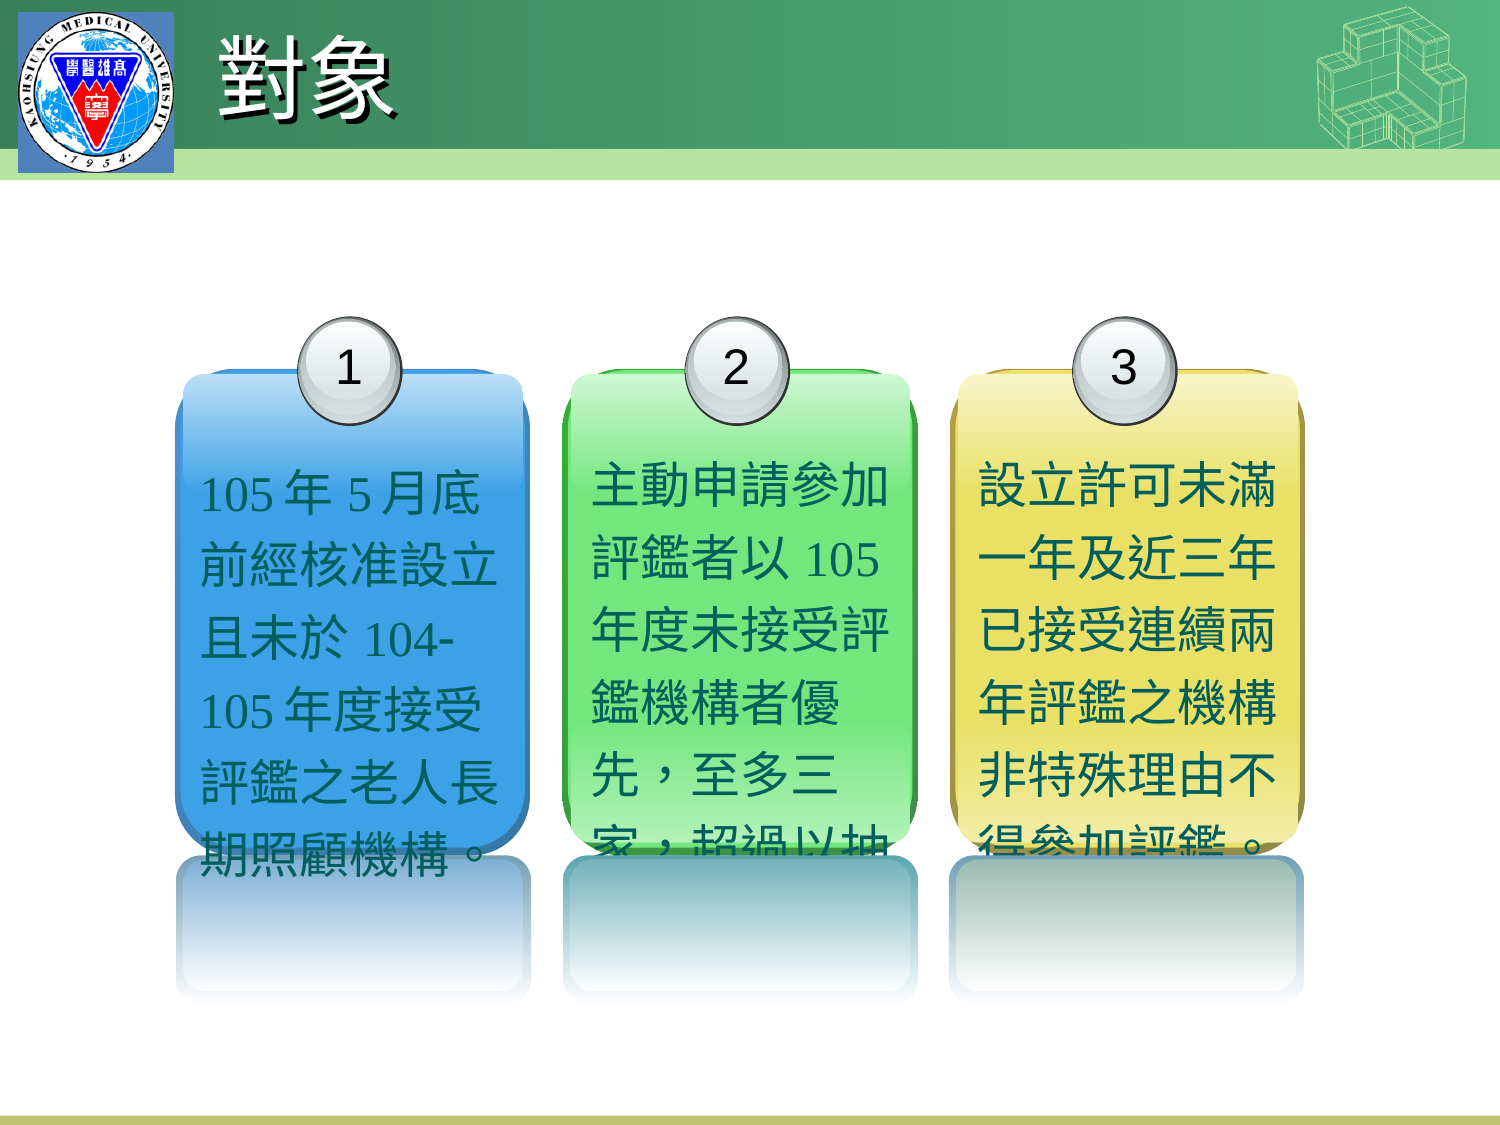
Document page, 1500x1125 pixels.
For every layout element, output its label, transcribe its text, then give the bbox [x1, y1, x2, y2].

text_box [209, 856, 218, 861]
text_box [174, 316, 532, 1004]
text_box [864, 839, 872, 849]
text_box 3 [1094, 332, 1153, 410]
text_box 2 [707, 332, 766, 410]
text_box 主動申請參加評鑑者以105年度未接受評鑑機構者優先，至多三家，超過以抽籤決定 [575, 438, 914, 817]
text_box [562, 316, 919, 1004]
text_box 設立許可未滿一年及近三年已接受連續兩年評鑑之機構非特殊理由不得參加評鑑。 [962, 438, 1300, 817]
text_box [948, 316, 1306, 1004]
text_box [209, 848, 218, 853]
text_box 1 [319, 332, 378, 410]
title 對象 [200, 24, 1313, 138]
text_box 105年5月底前經核准設立且未於104-105年度接受評鑑之老人長期照顧機構。 [184, 445, 522, 825]
text_box [875, 839, 883, 849]
picture [17, 11, 174, 173]
